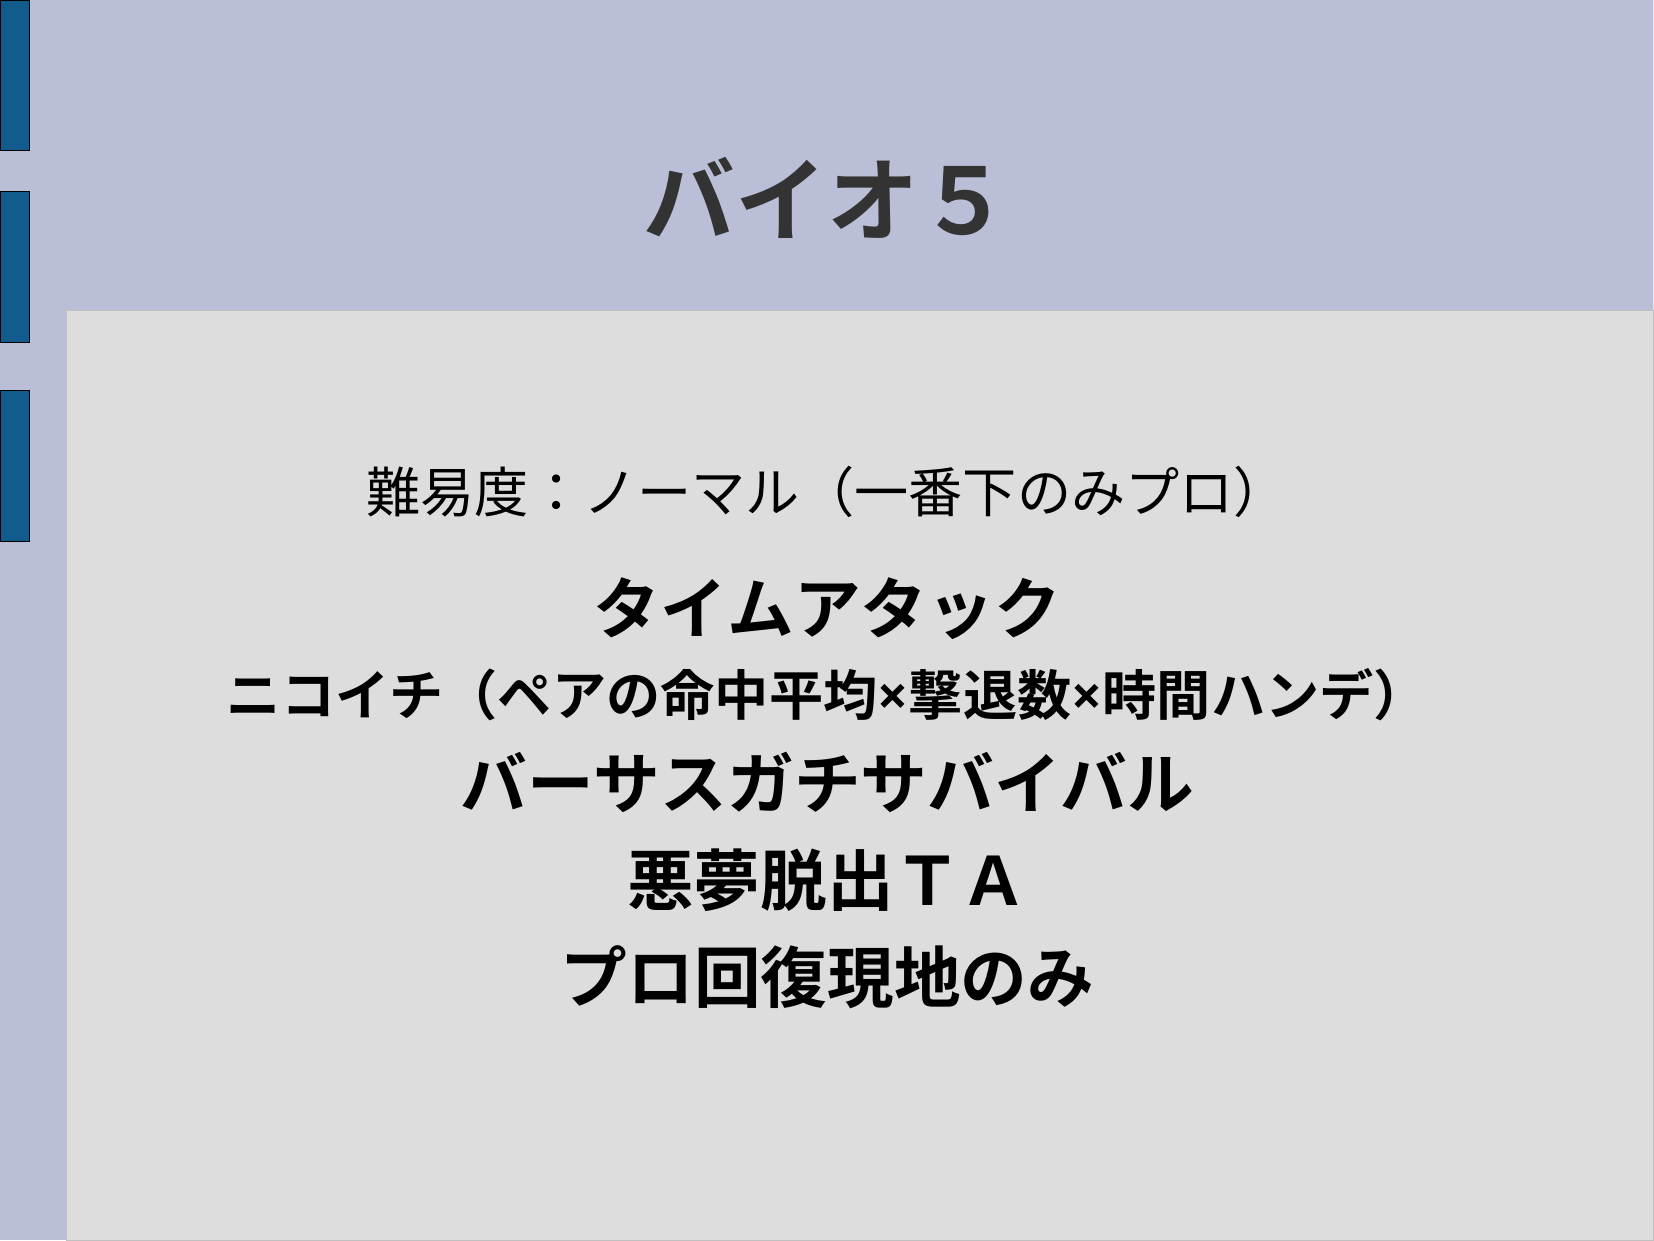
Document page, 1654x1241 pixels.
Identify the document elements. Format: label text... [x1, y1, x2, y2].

subtitle 難易度：ノーマル（一番下のみプロ） タイムアタック ニコイチ（ペアの命中平均×撃退数×時間ハンデ） バーサスガチサバイバル 悪夢脱出ＴＡ プロ回復現地のみ [121, 344, 1534, 1127]
title バイオ５ [121, 91, 1534, 299]
